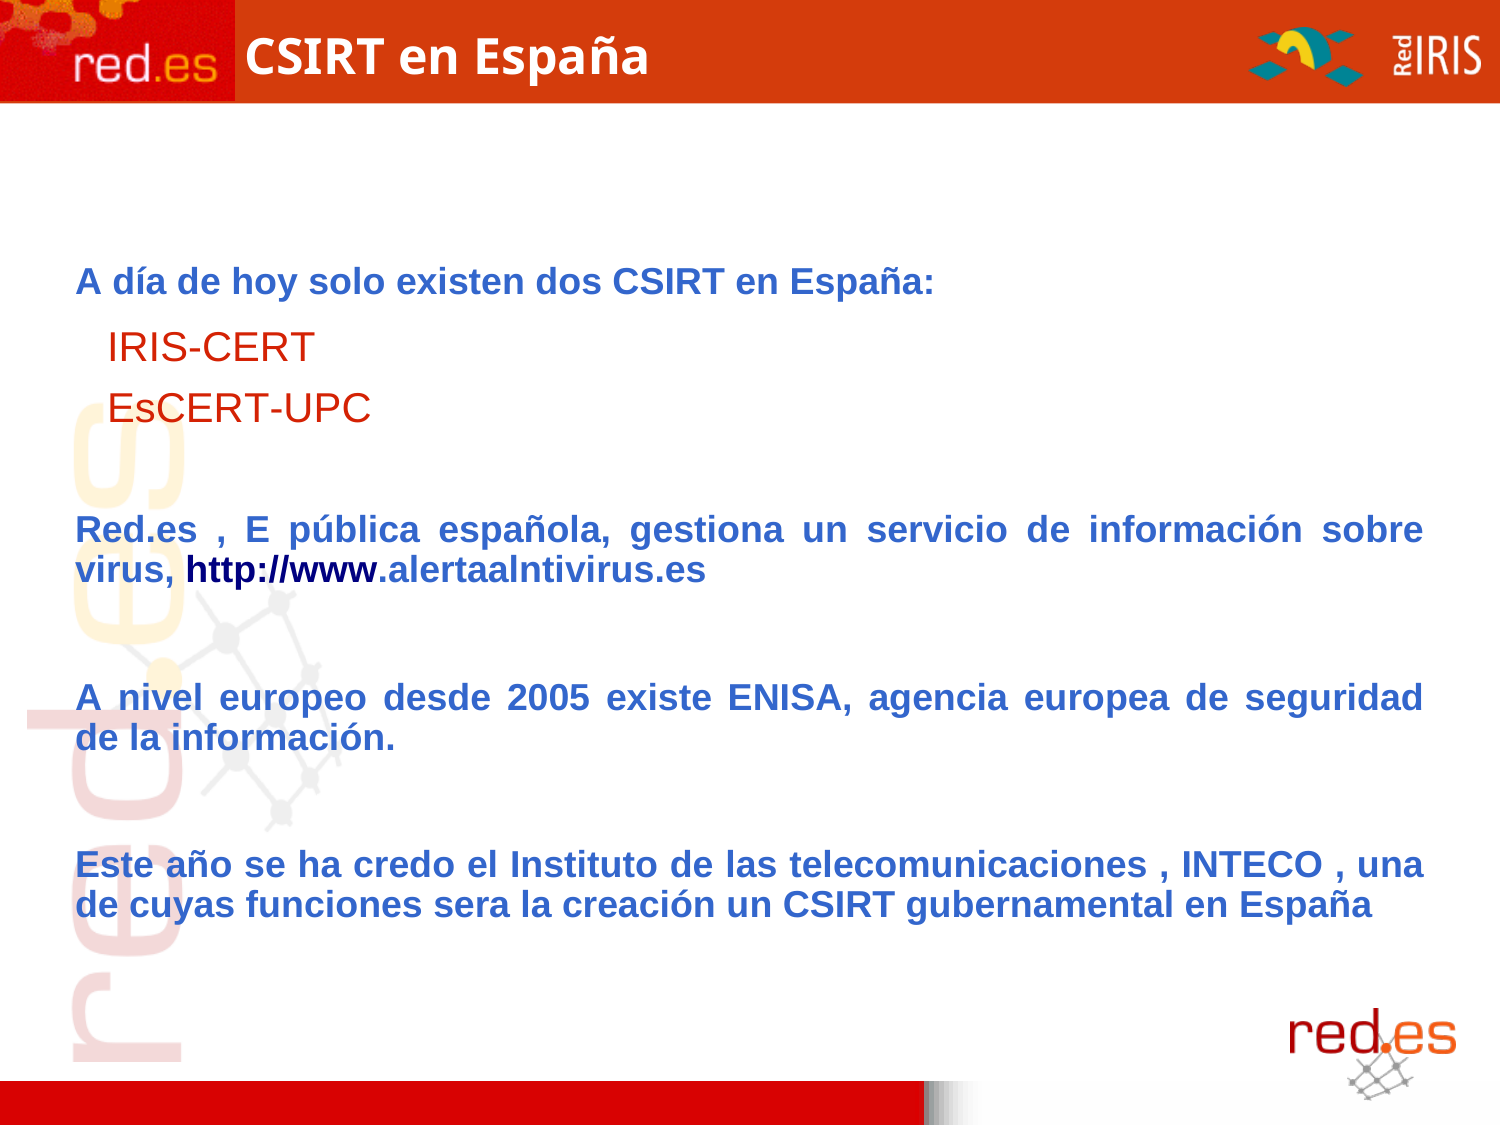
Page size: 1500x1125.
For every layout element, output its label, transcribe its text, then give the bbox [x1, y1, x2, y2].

picture [0, 1008, 1500, 1125]
list A día de hoy solo existen dos CSIRT en España: IRIS-CERT EsCERT-UPC Red.es , E pública española, gestiona un servicio de información sobre virus, http://www.alertaalntivirus.es A nivel europeo desde 2005 existe ENISA, agencia europea de seguridad de la información. Este año se ha credo el Instituto de las telecomunicaciones , INTECO , una de cuyas funciones sera la creación un CSIRT gubernamental en España [75, 262, 1426, 1056]
title CSIRT en España [244, 0, 1412, 121]
picture [1412, 27, 1481, 87]
picture [0, 0, 235, 101]
picture [27, 400, 345, 1062]
